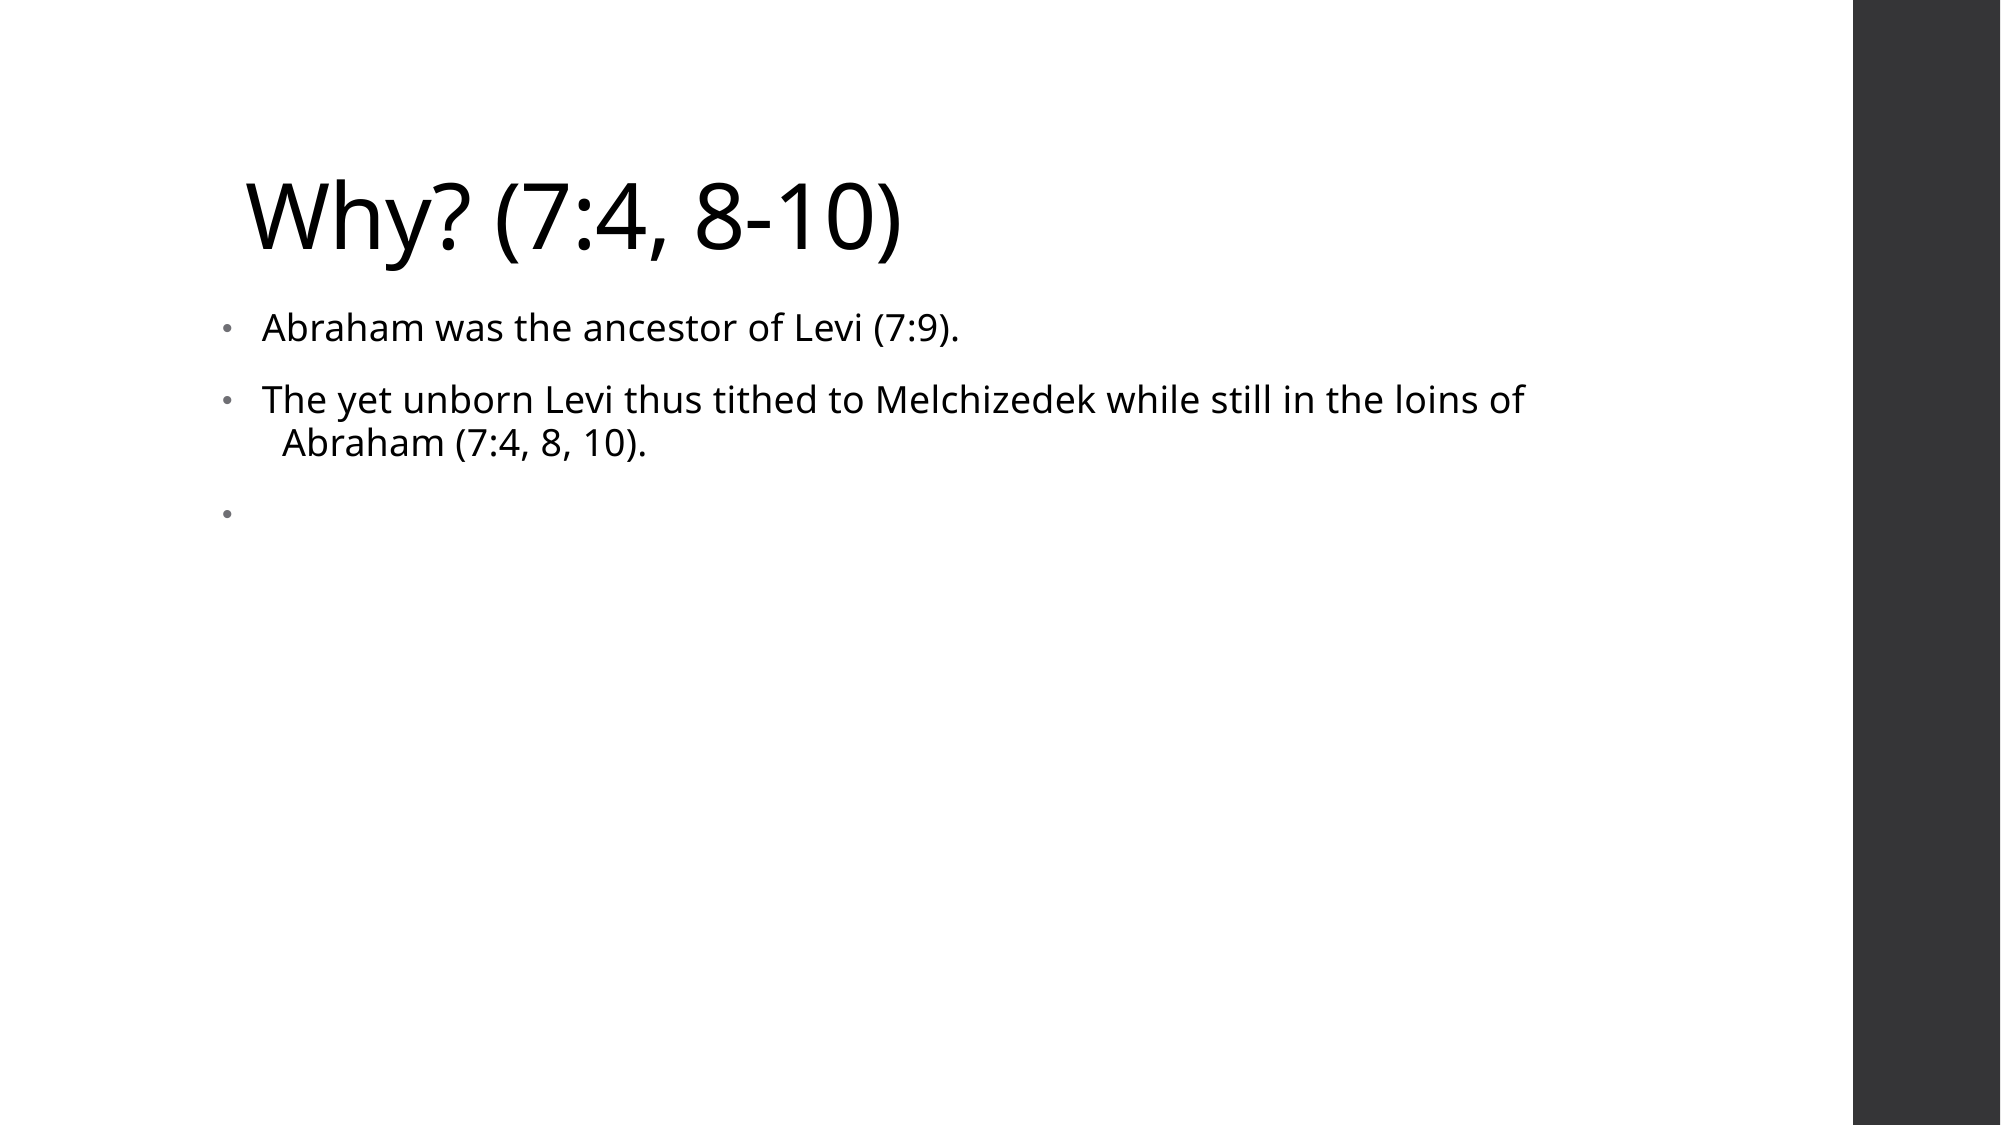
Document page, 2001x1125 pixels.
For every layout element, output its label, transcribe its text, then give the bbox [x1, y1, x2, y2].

list Abraham was the ancestor of Levi (7:9). The yet unborn Levi thus tithed to Melchizedek while still in the loins of Abraham (7:4, 8, 10). [206, 299, 1617, 1014]
title Why? (7:4, 8-10) [206, 60, 1797, 278]
